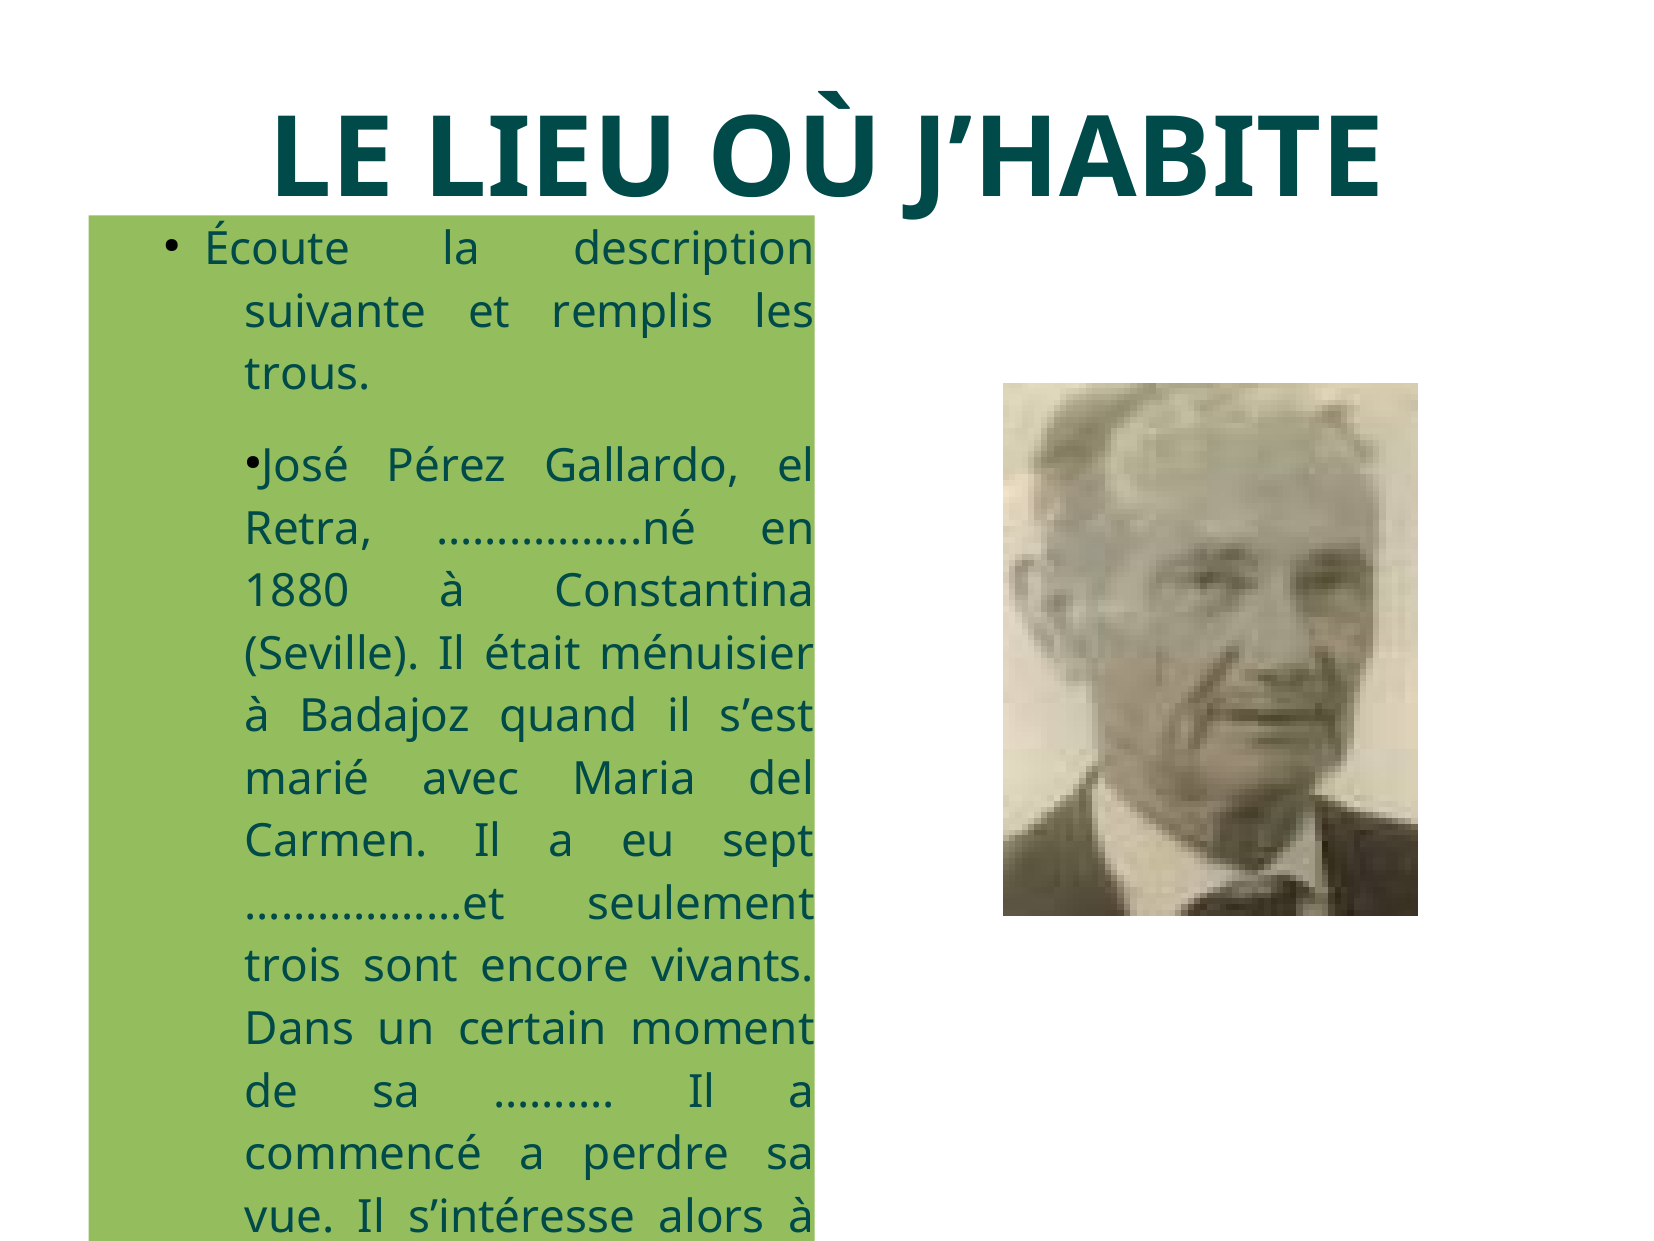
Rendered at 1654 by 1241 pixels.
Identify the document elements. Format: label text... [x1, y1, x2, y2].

title LE LIEU OÙ J’HABITE [82, 49, 1571, 257]
list Écoute la description suivante et remplis les trous. José Pérez Gallardo, el Retra, ……………..né en 1880 à Constantina (Seville). Il était ménuisier à Badajoz quand il s’est marié avec Maria del Carmen. Il a eu sept ………………et seulement trois sont encore vivants. Dans un certain moment de sa ………. Il a commencé a perdre sa vue. Il s’intéresse alors à ……………………et il devient un photographe indépendant. et il a fait des photos de presque tous les « ubriqueños ». Il a été nommé « El Retra », c’est le surnom de retratista. [88, 215, 815, 1211]
picture [1003, 383, 1418, 916]
